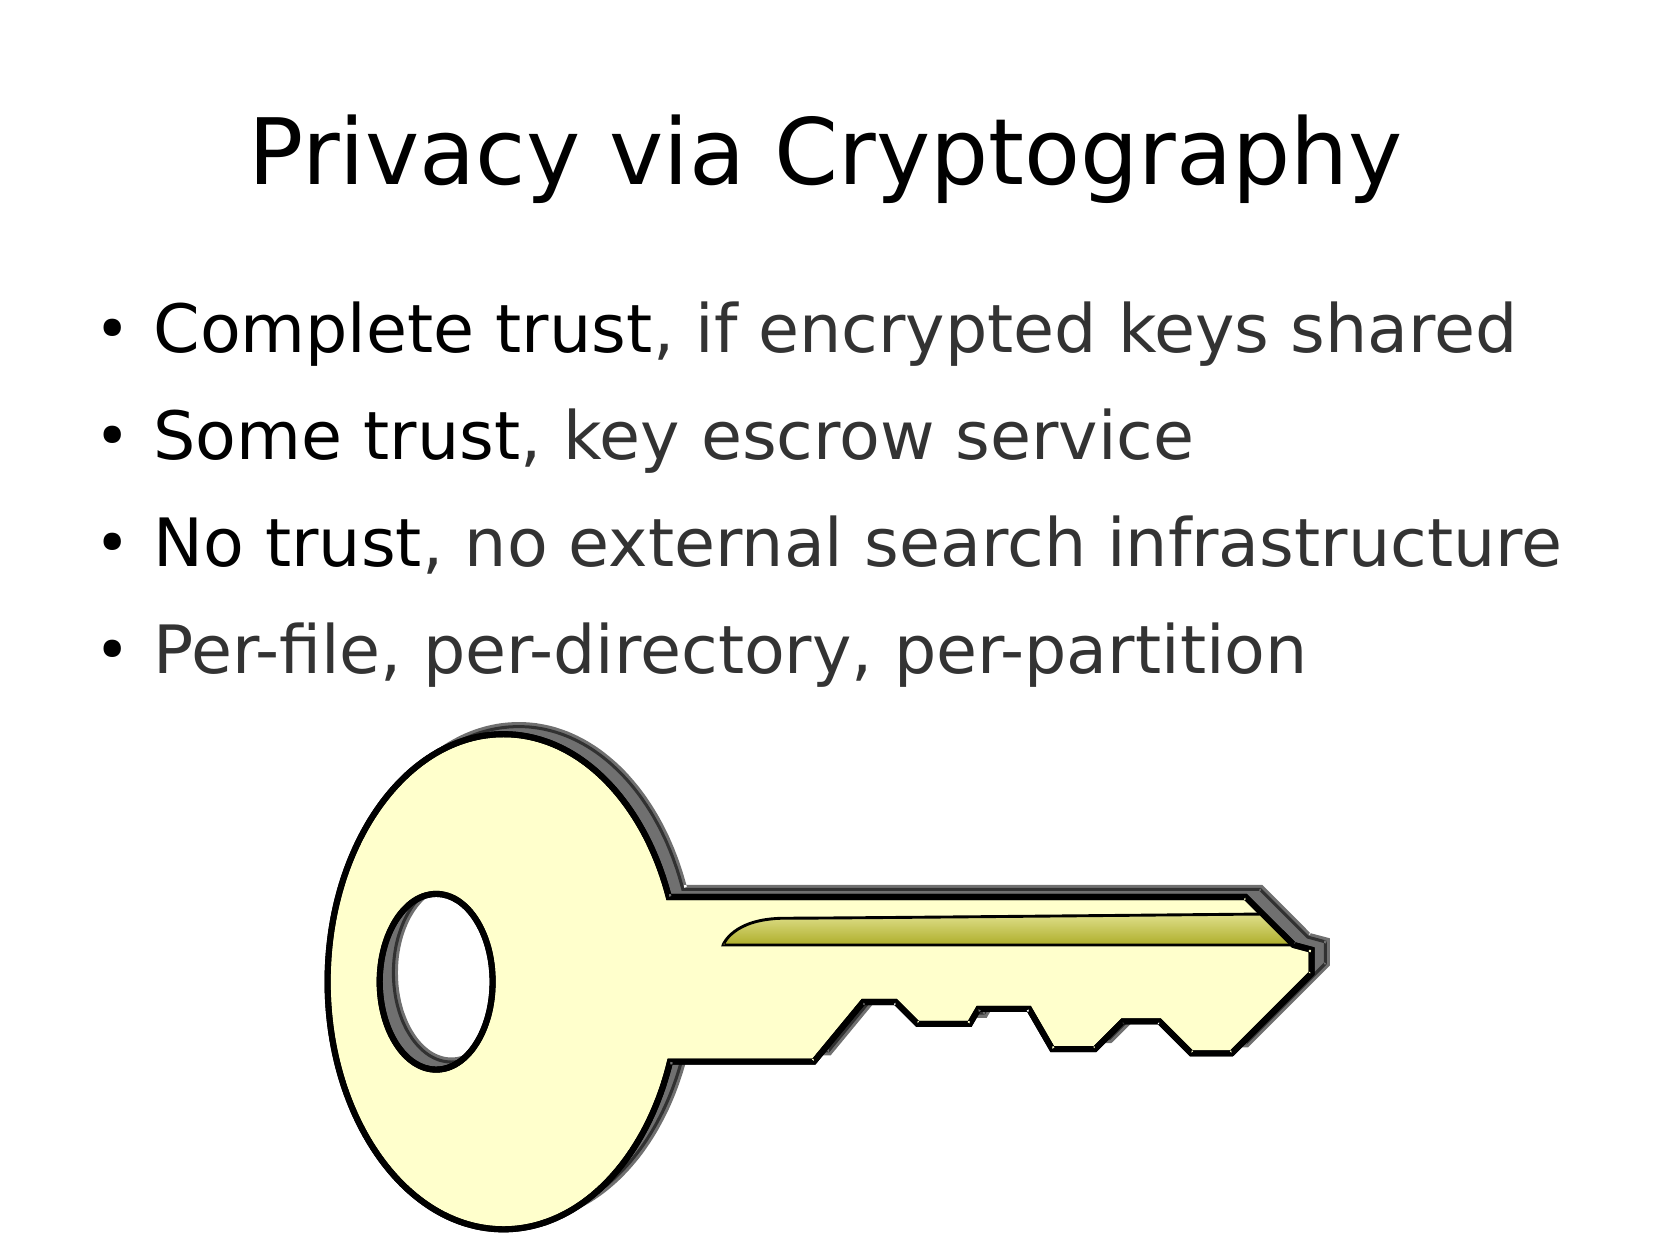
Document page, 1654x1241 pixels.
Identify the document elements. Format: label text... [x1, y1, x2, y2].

picture [324, 707, 1345, 1238]
list Complete trust, if encrypted keys shared Some trust, key escrow service No trust, no external search infrastructure Per-file, per-directory, per-partition [82, 290, 1571, 1109]
title Privacy via Cryptography [82, 49, 1571, 257]
